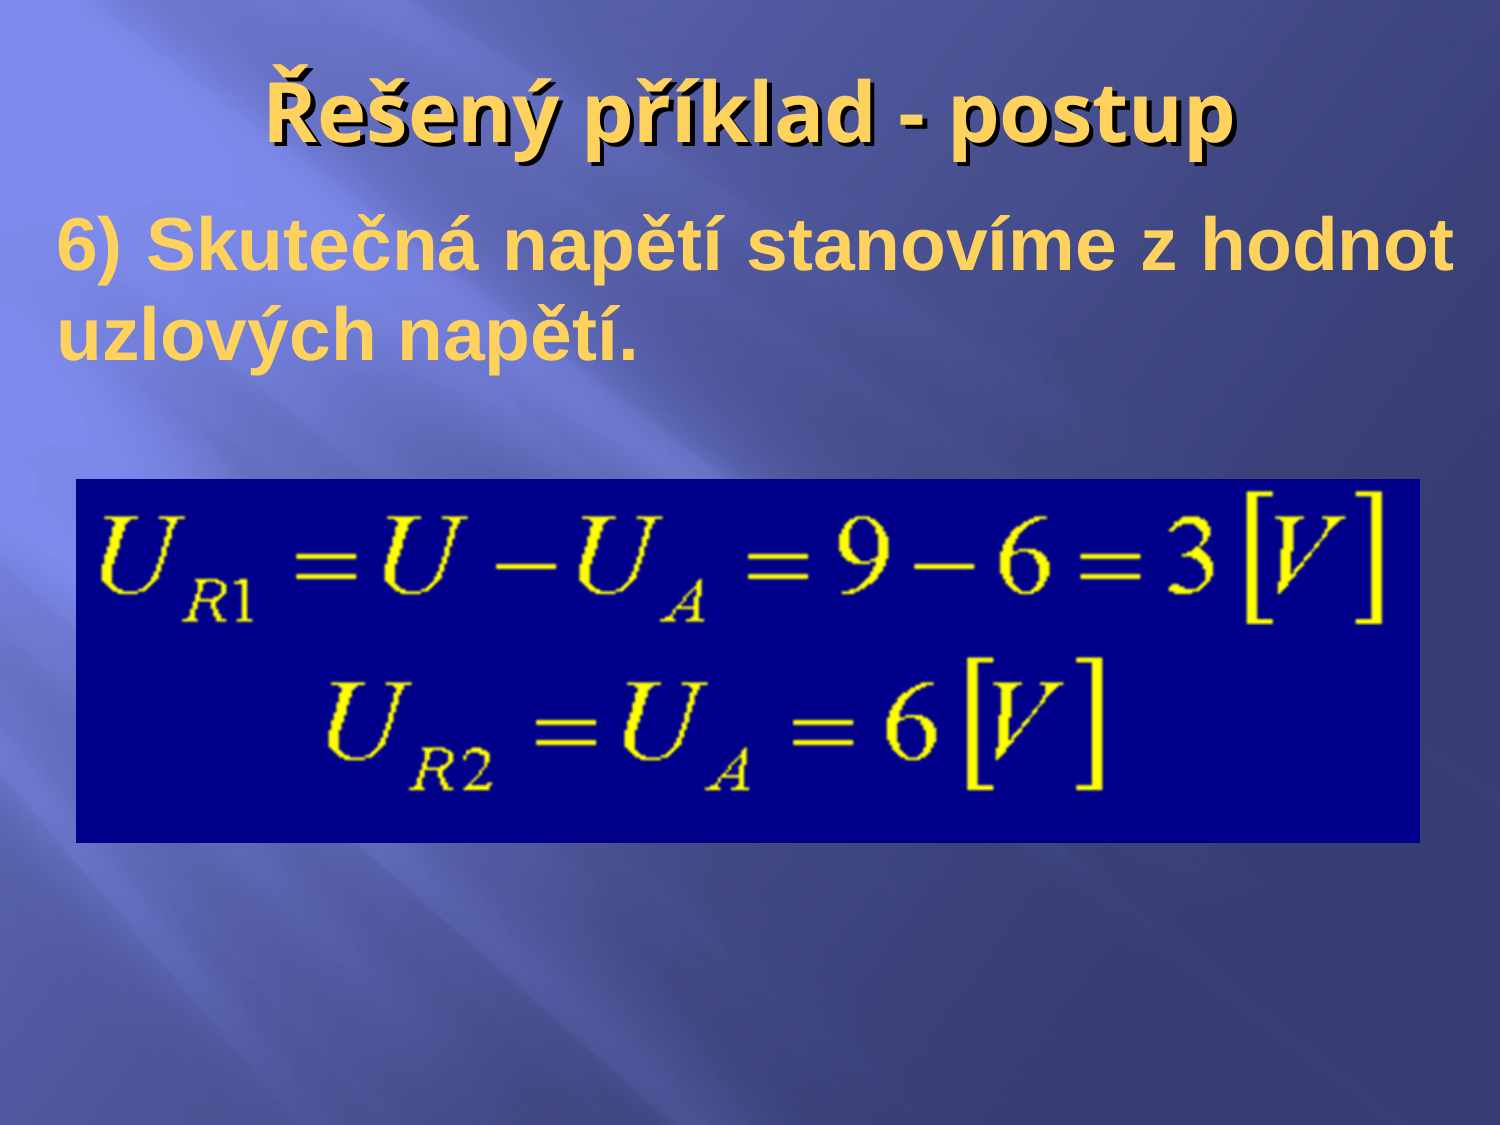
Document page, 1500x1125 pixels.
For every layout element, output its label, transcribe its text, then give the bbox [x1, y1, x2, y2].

text_box 6) Skutečná napětí stanovíme z hodnot uzlových napětí. [41, 172, 1471, 398]
picture [76, 479, 1420, 843]
title Řešený příklad - postup [75, 45, 1426, 172]
